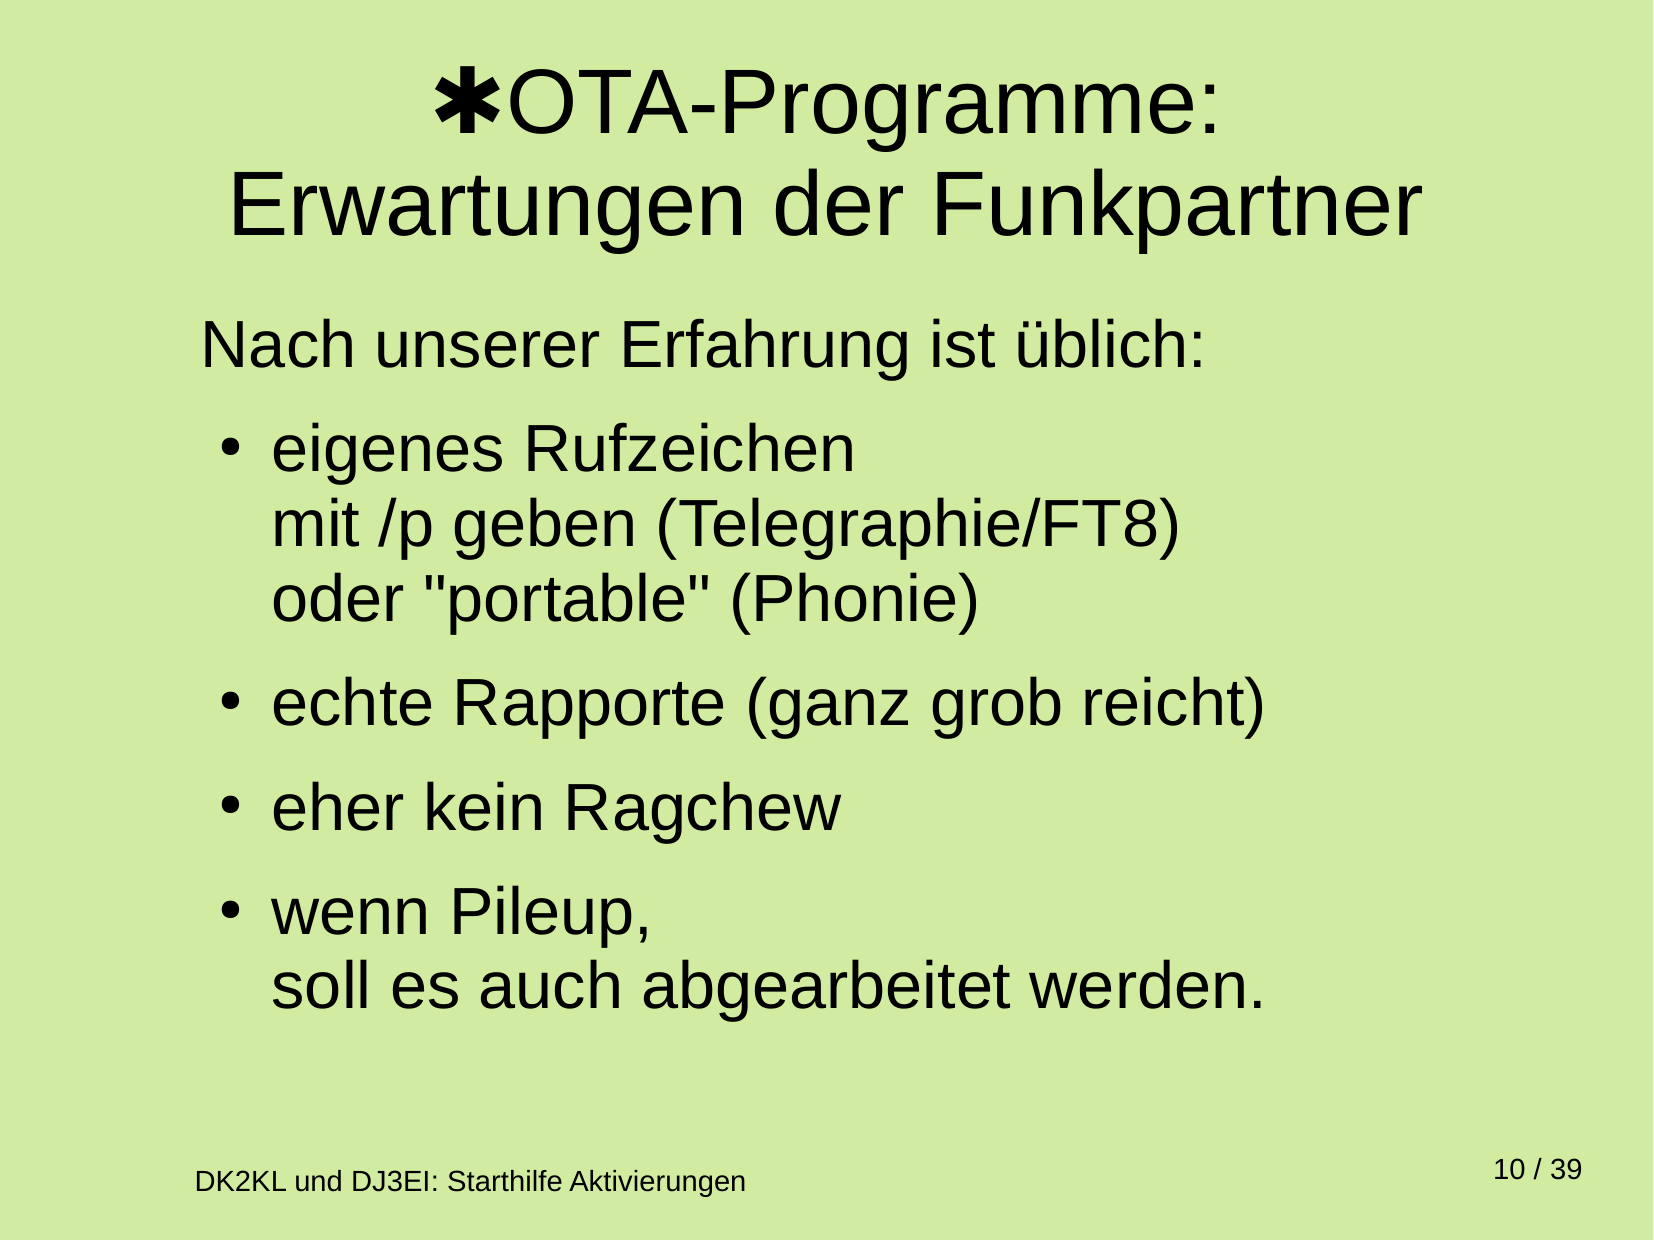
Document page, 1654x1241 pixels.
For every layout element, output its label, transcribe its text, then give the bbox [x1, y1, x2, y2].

title ✱OTA-Programme: Erwartungen der Funkpartner [82, 49, 1571, 257]
list Nach unserer Erfahrung ist üblich: eigenes Rufzeichen mit /p geben (Telegraphie/FT8) oder "portable" (Phonie) echte Rapporte (ganz grob reicht) eher kein Ragchew wenn Pileup, soll es auch abgearbeitet werden. [200, 307, 1382, 1052]
